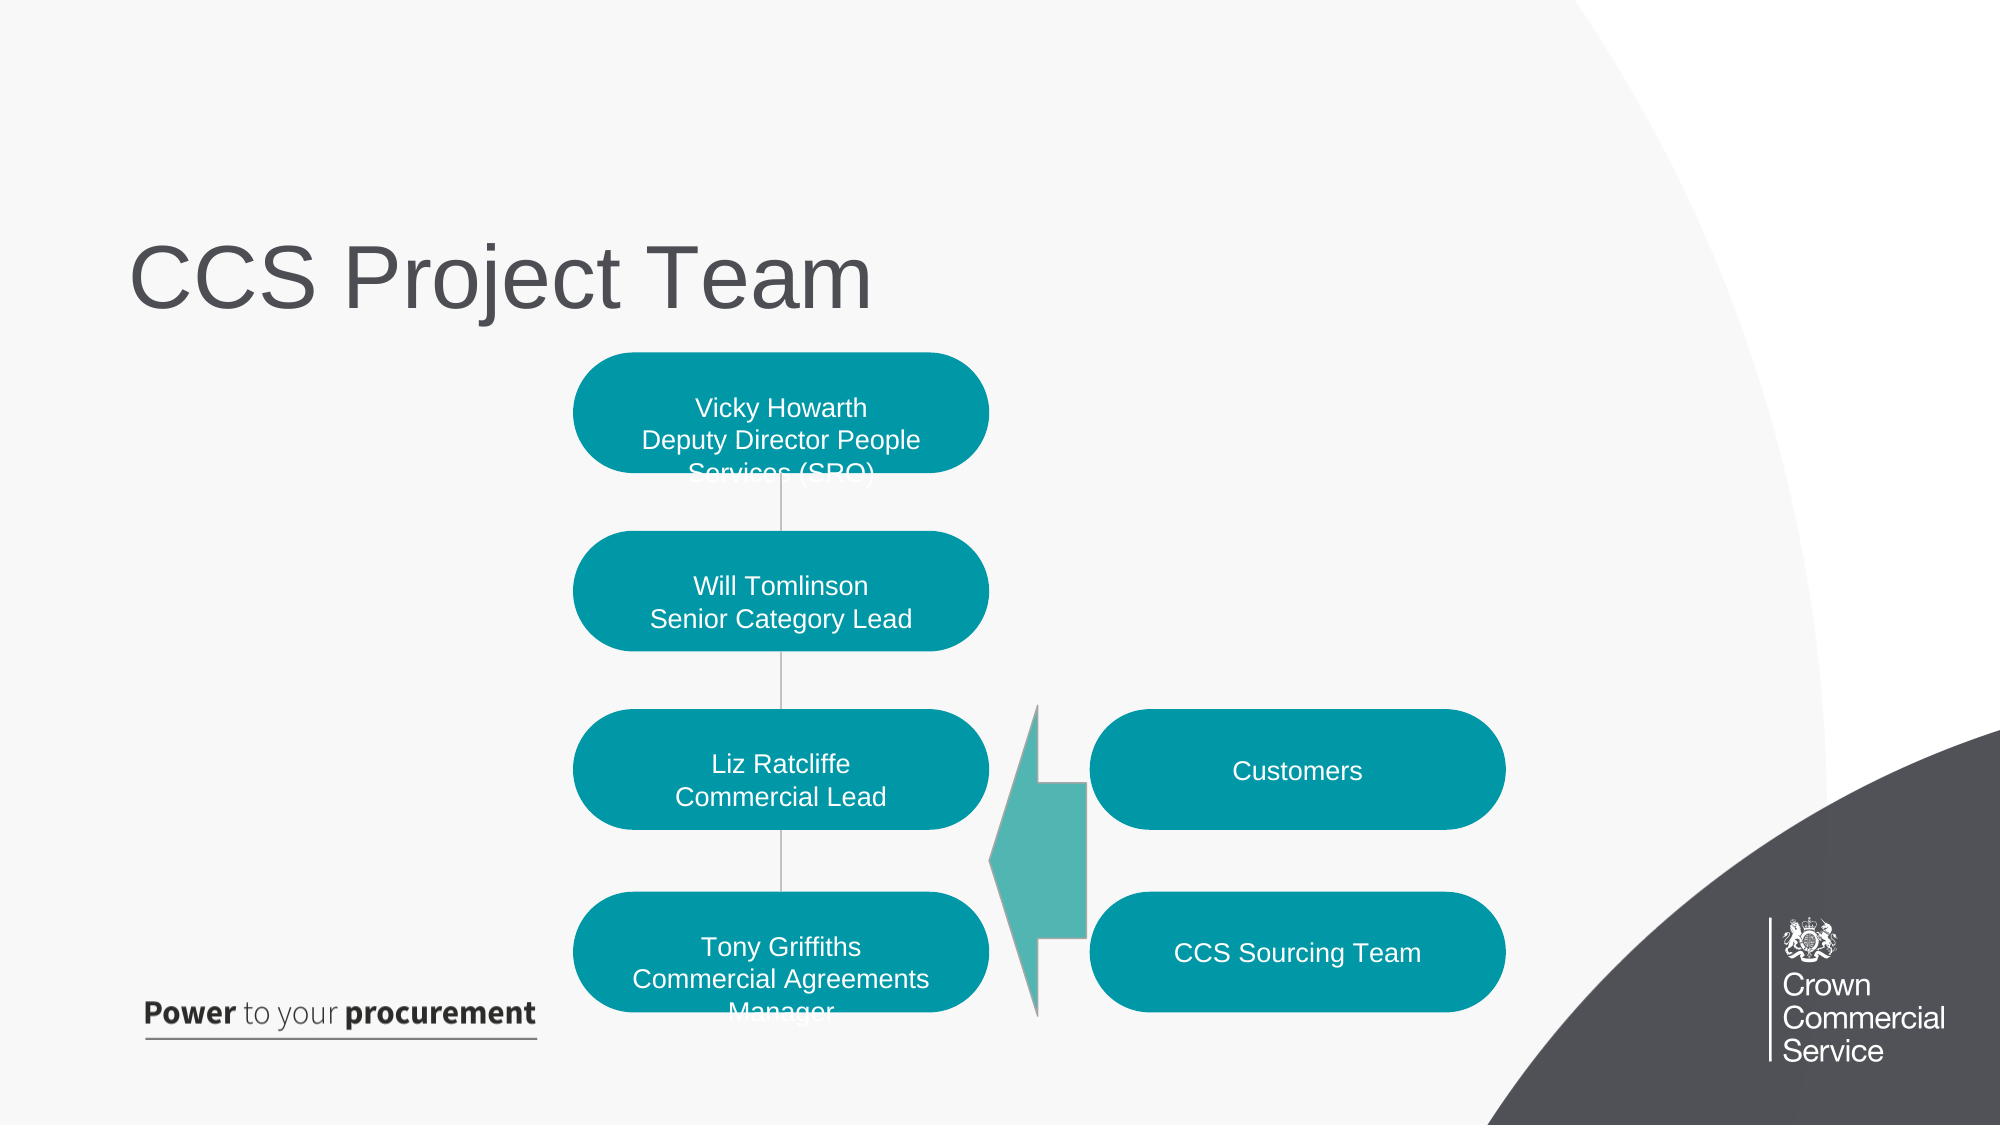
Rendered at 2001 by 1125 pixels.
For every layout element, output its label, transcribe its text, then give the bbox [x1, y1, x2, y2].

text_box Tony Griffiths Commercial Agreements Manager [573, 891, 990, 1013]
text_box Customers [1089, 709, 1506, 830]
text_box Vicky Howarth Deputy Director People Services (SRO) [573, 352, 990, 474]
text_box CCS Sourcing Team [1089, 891, 1506, 1013]
title CCS Project Team [128, 219, 1922, 358]
text_box [989, 705, 1087, 1017]
text_box Will Tomlinson Senior Category Lead [573, 530, 990, 652]
text_box Liz Ratcliffe Commercial Lead [573, 709, 990, 830]
